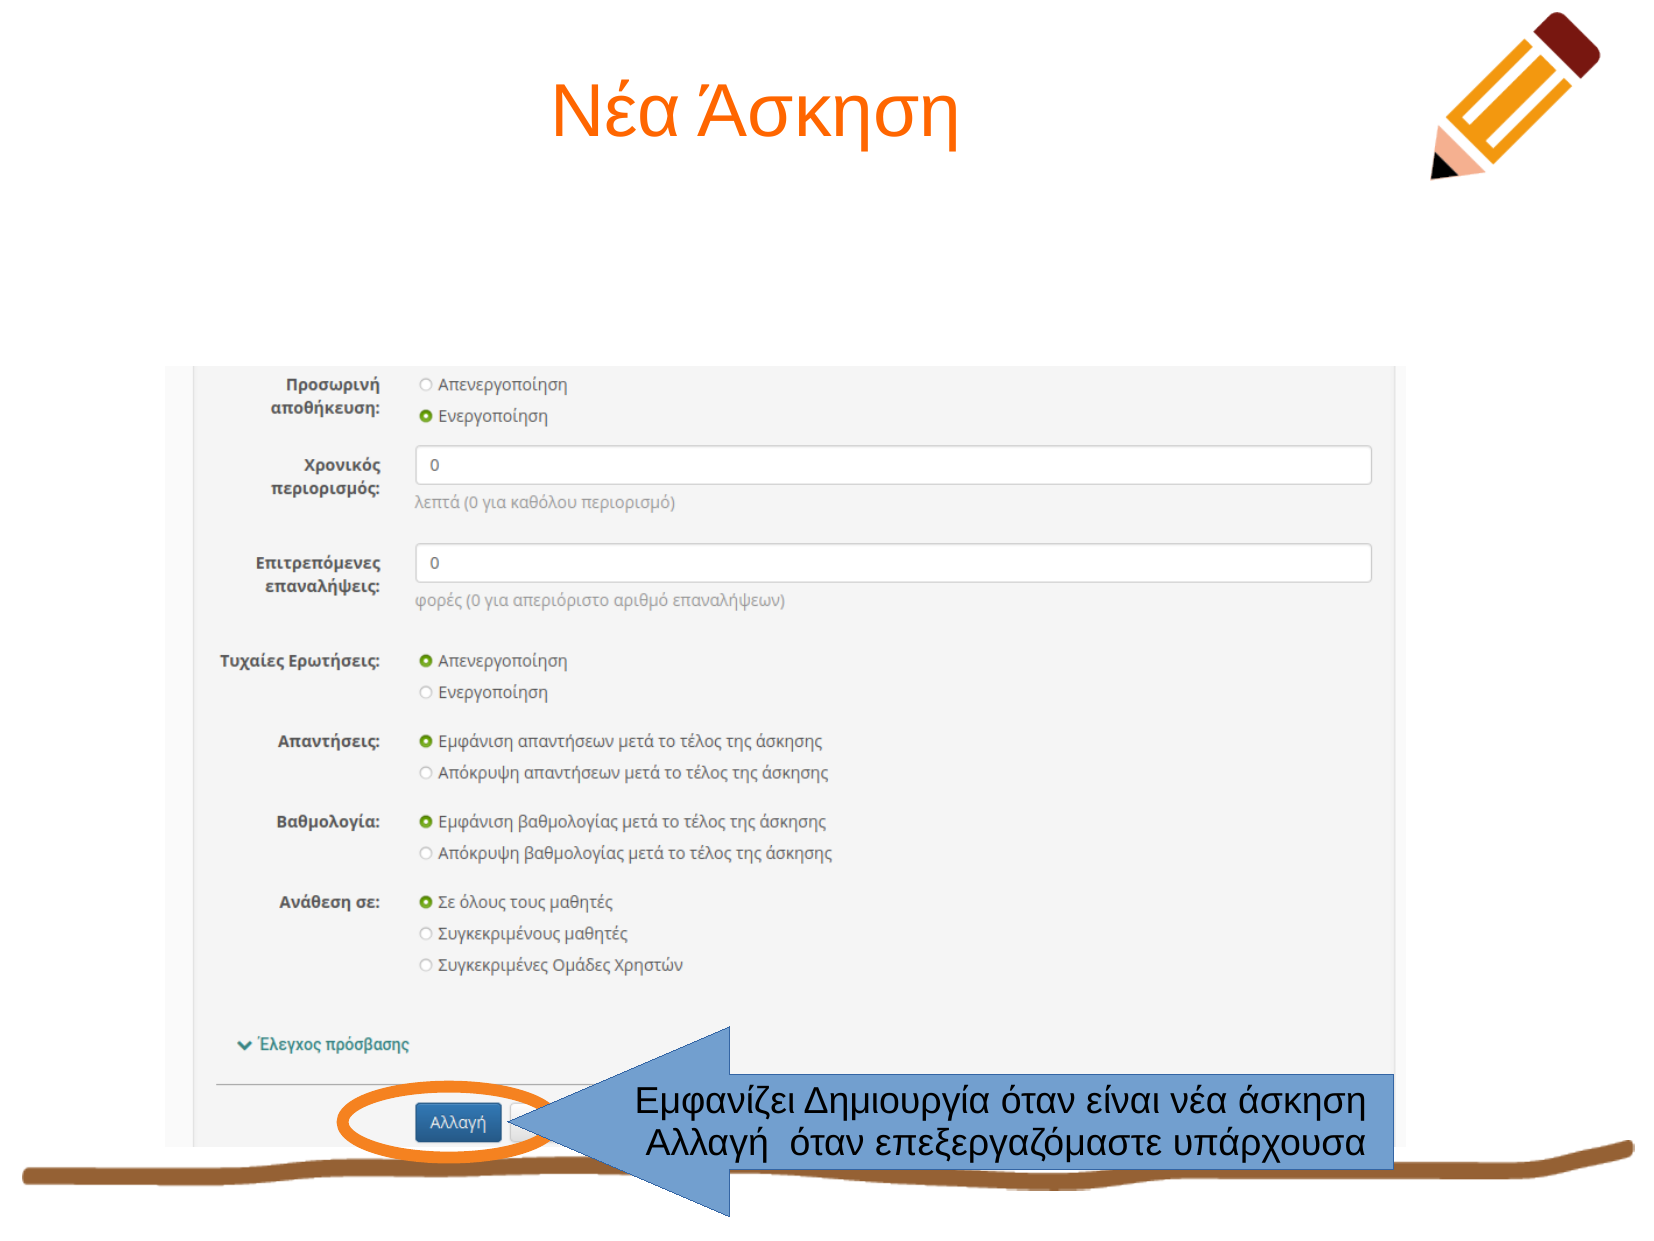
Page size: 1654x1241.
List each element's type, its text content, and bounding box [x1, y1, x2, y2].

picture [1430, 12, 1601, 181]
picture [22, 366, 1635, 1191]
title Νέα Άσκηση [82, 49, 1430, 172]
picture [349, 1093, 536, 1151]
text_box Εμφανίζει Δημιουργία όταν είναι νέα άσκηση Αλλαγή όταν επεξεργαζόμαστε υπάρχουσα [507, 1026, 1394, 1217]
